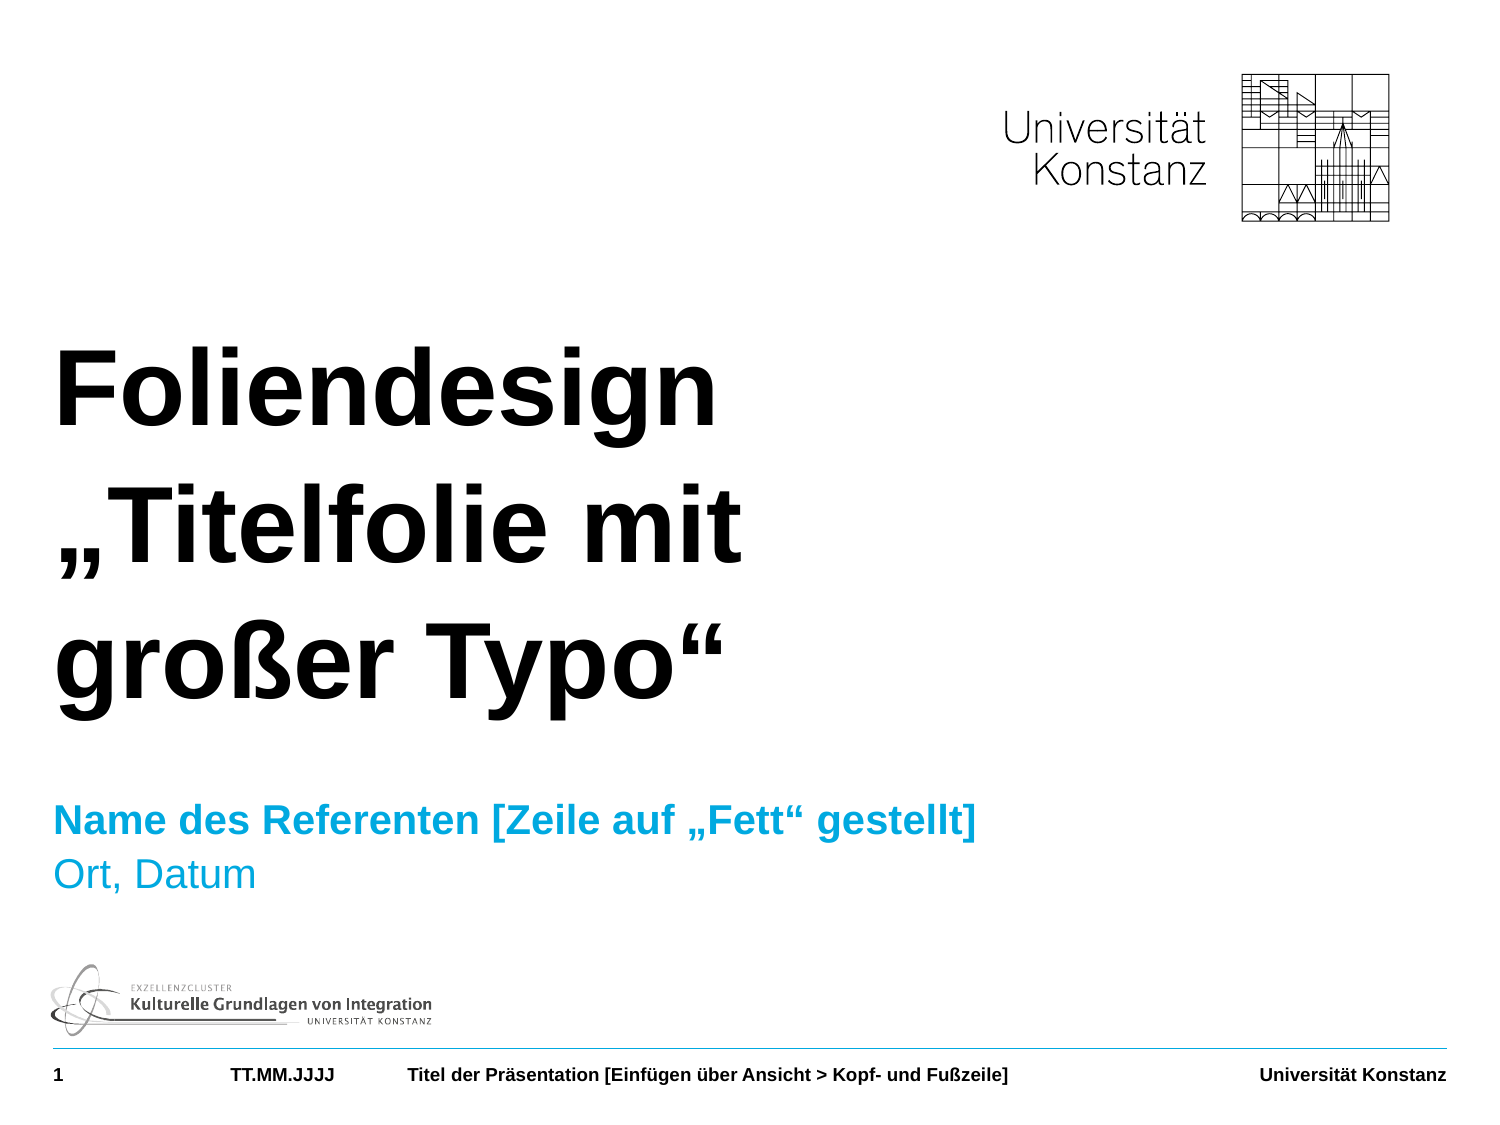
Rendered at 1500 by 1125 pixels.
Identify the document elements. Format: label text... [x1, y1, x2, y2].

list Name des Referenten [Zeile auf „Fett“ gestellt] Ort, Datum [53, 720, 1093, 898]
title Foliendesign „Titelfolie mit großer Typo“ [53, 260, 1093, 720]
